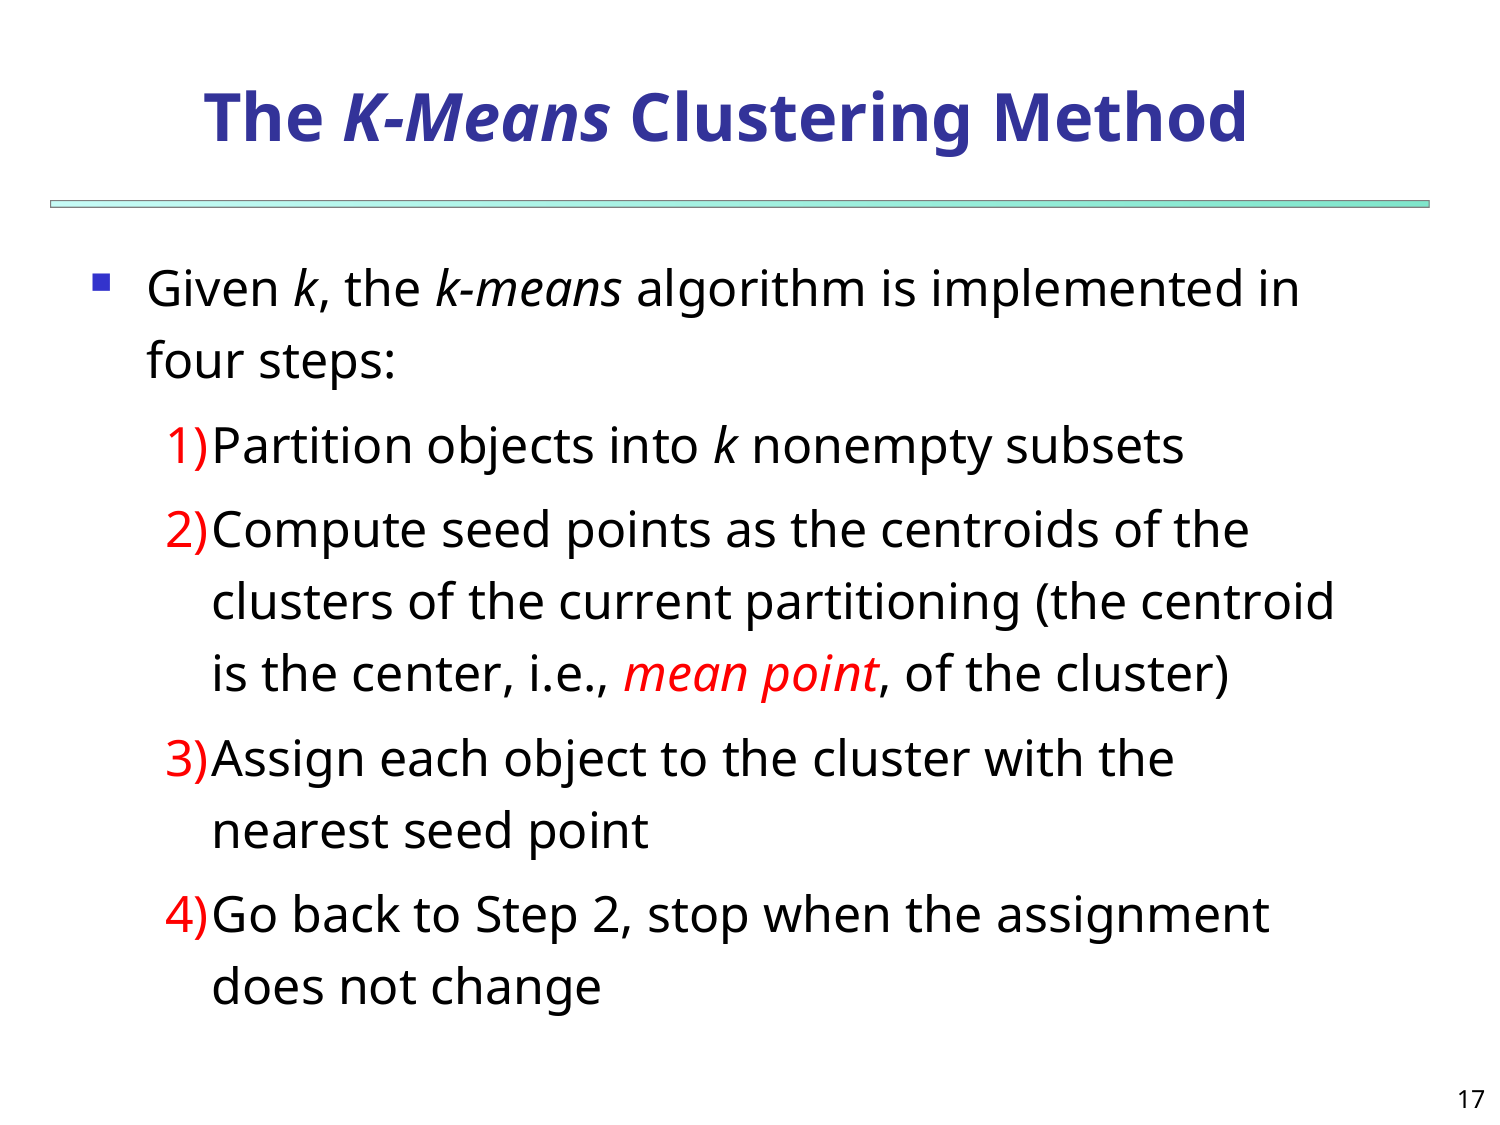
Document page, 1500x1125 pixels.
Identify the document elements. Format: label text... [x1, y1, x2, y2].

list Given k, the k-means algorithm is implemented in four steps: Partition objects into k nonempty subsets Compute seed points as the centroids of the clusters of the current partitioning (the centroid is the center, i.e., mean point, of the cluster) Assign each object to the cluster with the nearest seed point Go back to Step 2, stop when the assignment does not change [75, 237, 1363, 1083]
title The K-Means Clustering Method [134, 0, 1332, 163]
text_box <number> [1187, 1062, 1500, 1125]
